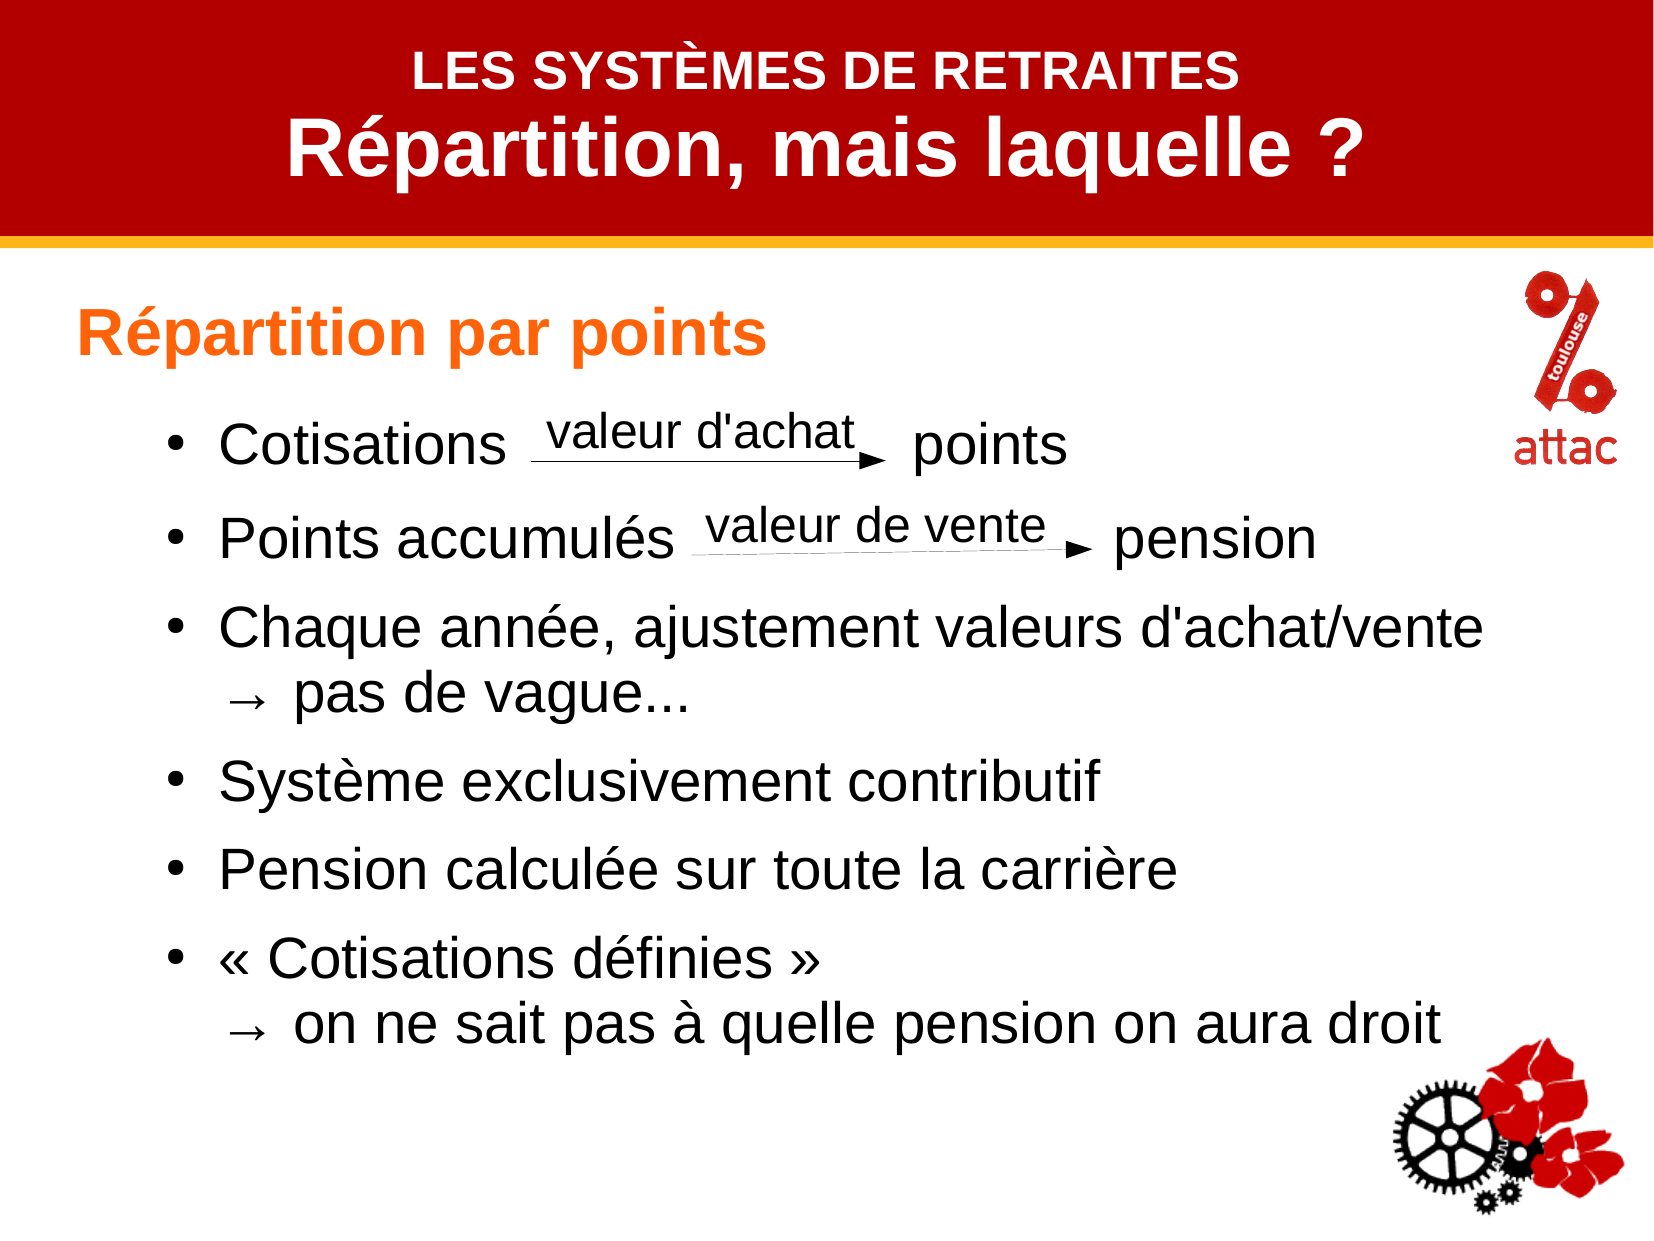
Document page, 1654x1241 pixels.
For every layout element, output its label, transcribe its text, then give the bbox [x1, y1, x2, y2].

list Répartition par points Cotisations points Points accumulés pension Chaque année, ajustement valeurs d'achat/vente → pas de vague... Système exclusivement contributif Pension calculée sur toute la carrière « Cotisations définies » → on ne sait pas à quelle pension on aura droit [76, 295, 1565, 1114]
picture [1509, 265, 1625, 473]
text_box valeur d'achat [531, 395, 871, 467]
text_box valeur de vente [690, 490, 1063, 561]
picture [1387, 1033, 1628, 1218]
title LES SYSTÈMES DE RETRAITES Répartition, mais laquelle ? [82, 21, 1571, 214]
